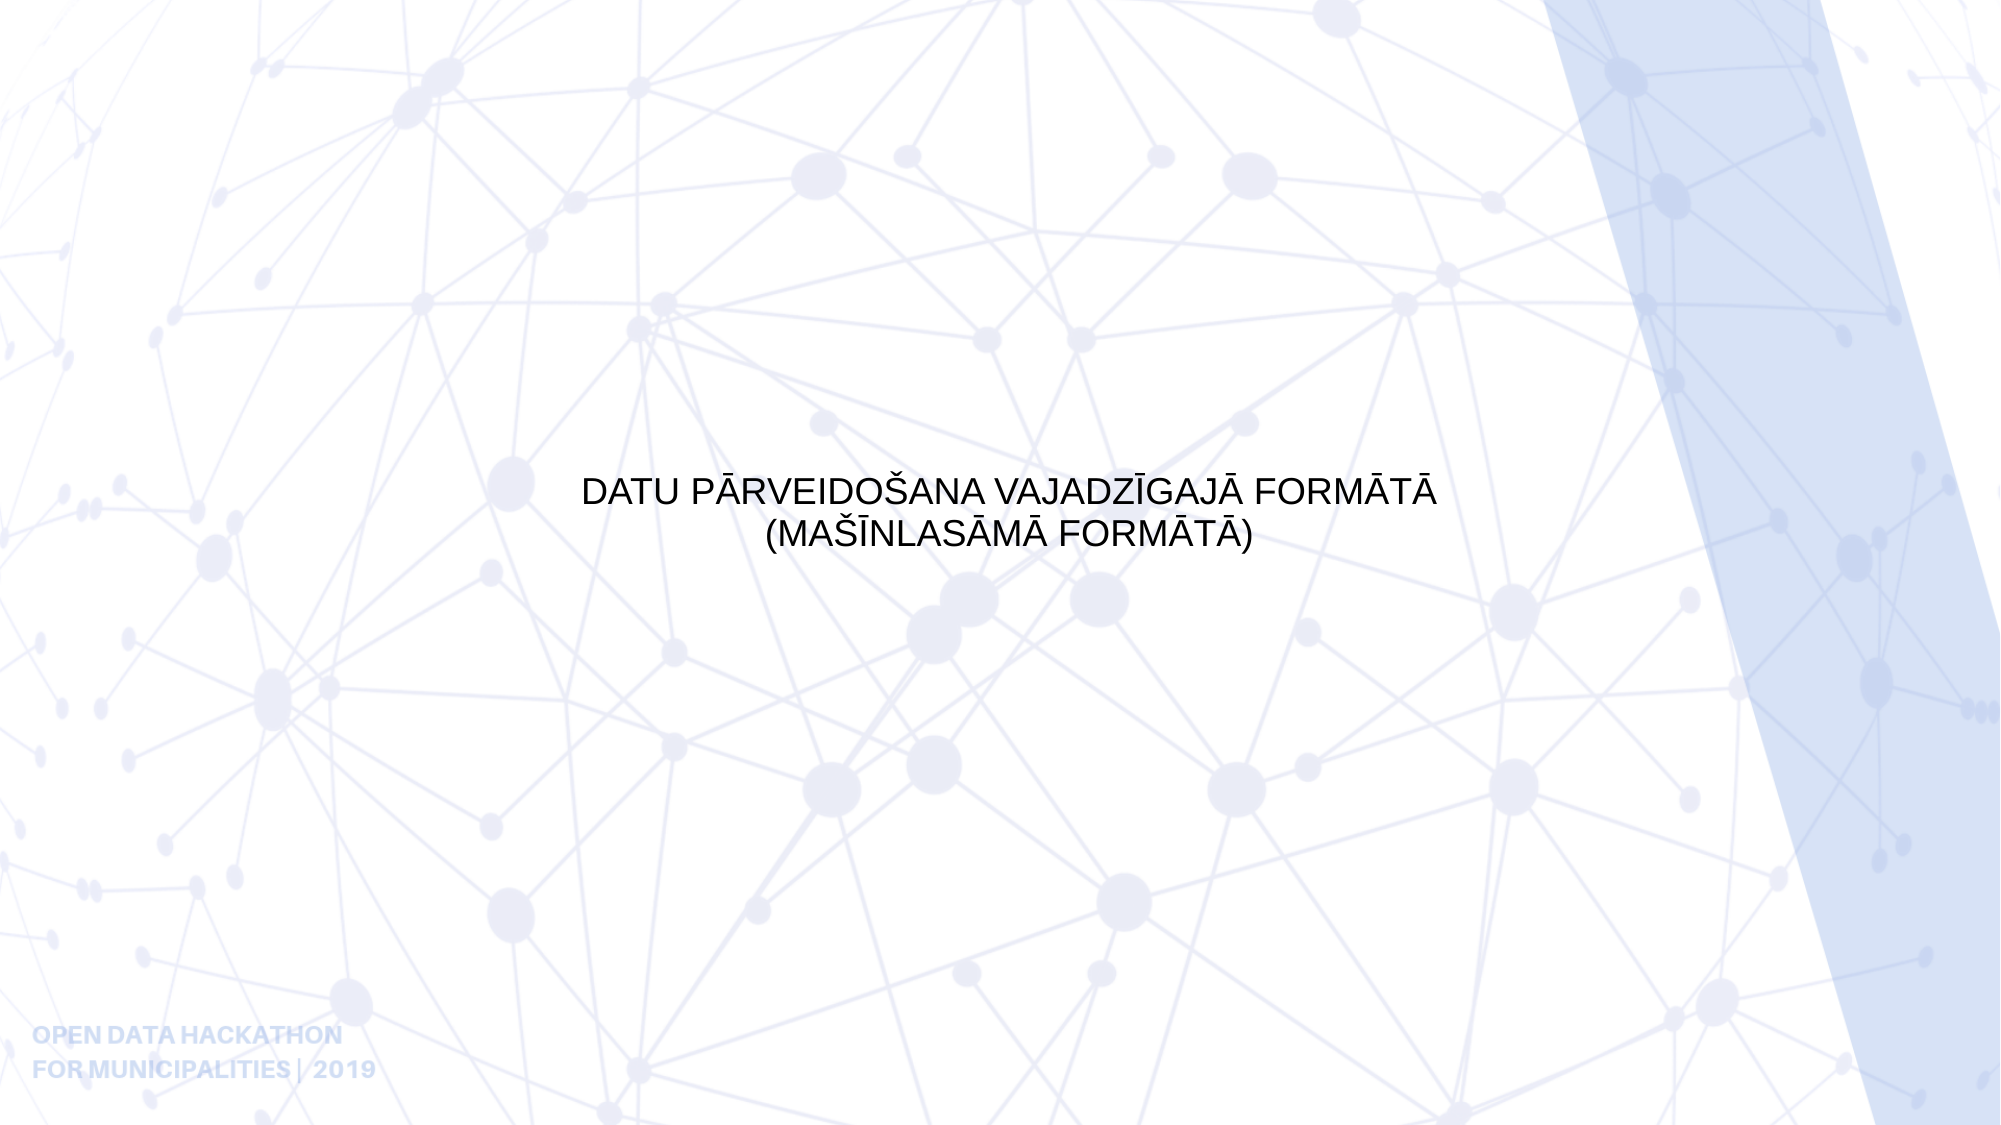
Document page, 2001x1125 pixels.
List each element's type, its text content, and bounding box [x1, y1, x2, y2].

picture [0, 0, 2001, 1125]
text_box DATU PĀRVEIDOŠANA VAJADZĪGAJĀ FORMĀTĀ (MAŠĪNLASĀMĀ FORMĀTĀ) [566, 462, 1453, 562]
